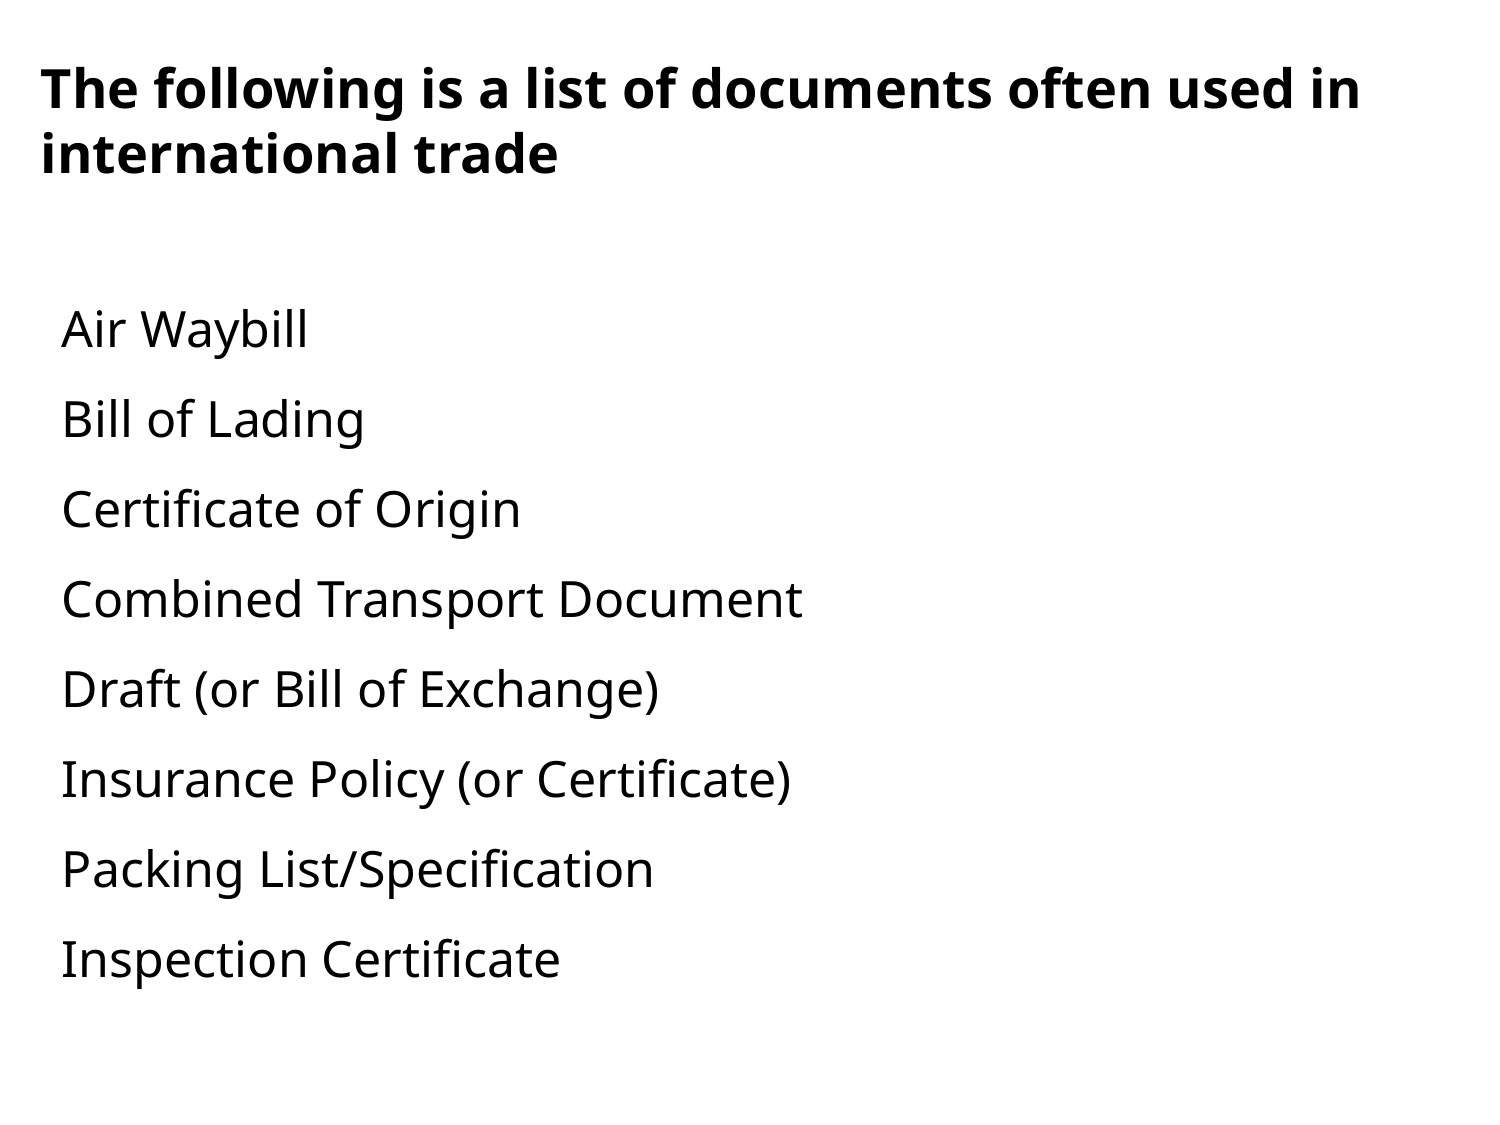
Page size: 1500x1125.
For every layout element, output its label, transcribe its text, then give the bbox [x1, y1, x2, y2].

text_box Air Waybill Bill of Lading Certificate of Origin Combined Transport Document Draft (or Bill of Exchange) Insurance Policy (or Certificate) Packing List/Specification Inspection Certificate [47, 259, 1098, 1016]
text_box The following is a list of documents often used in international trade [26, 47, 1430, 182]
